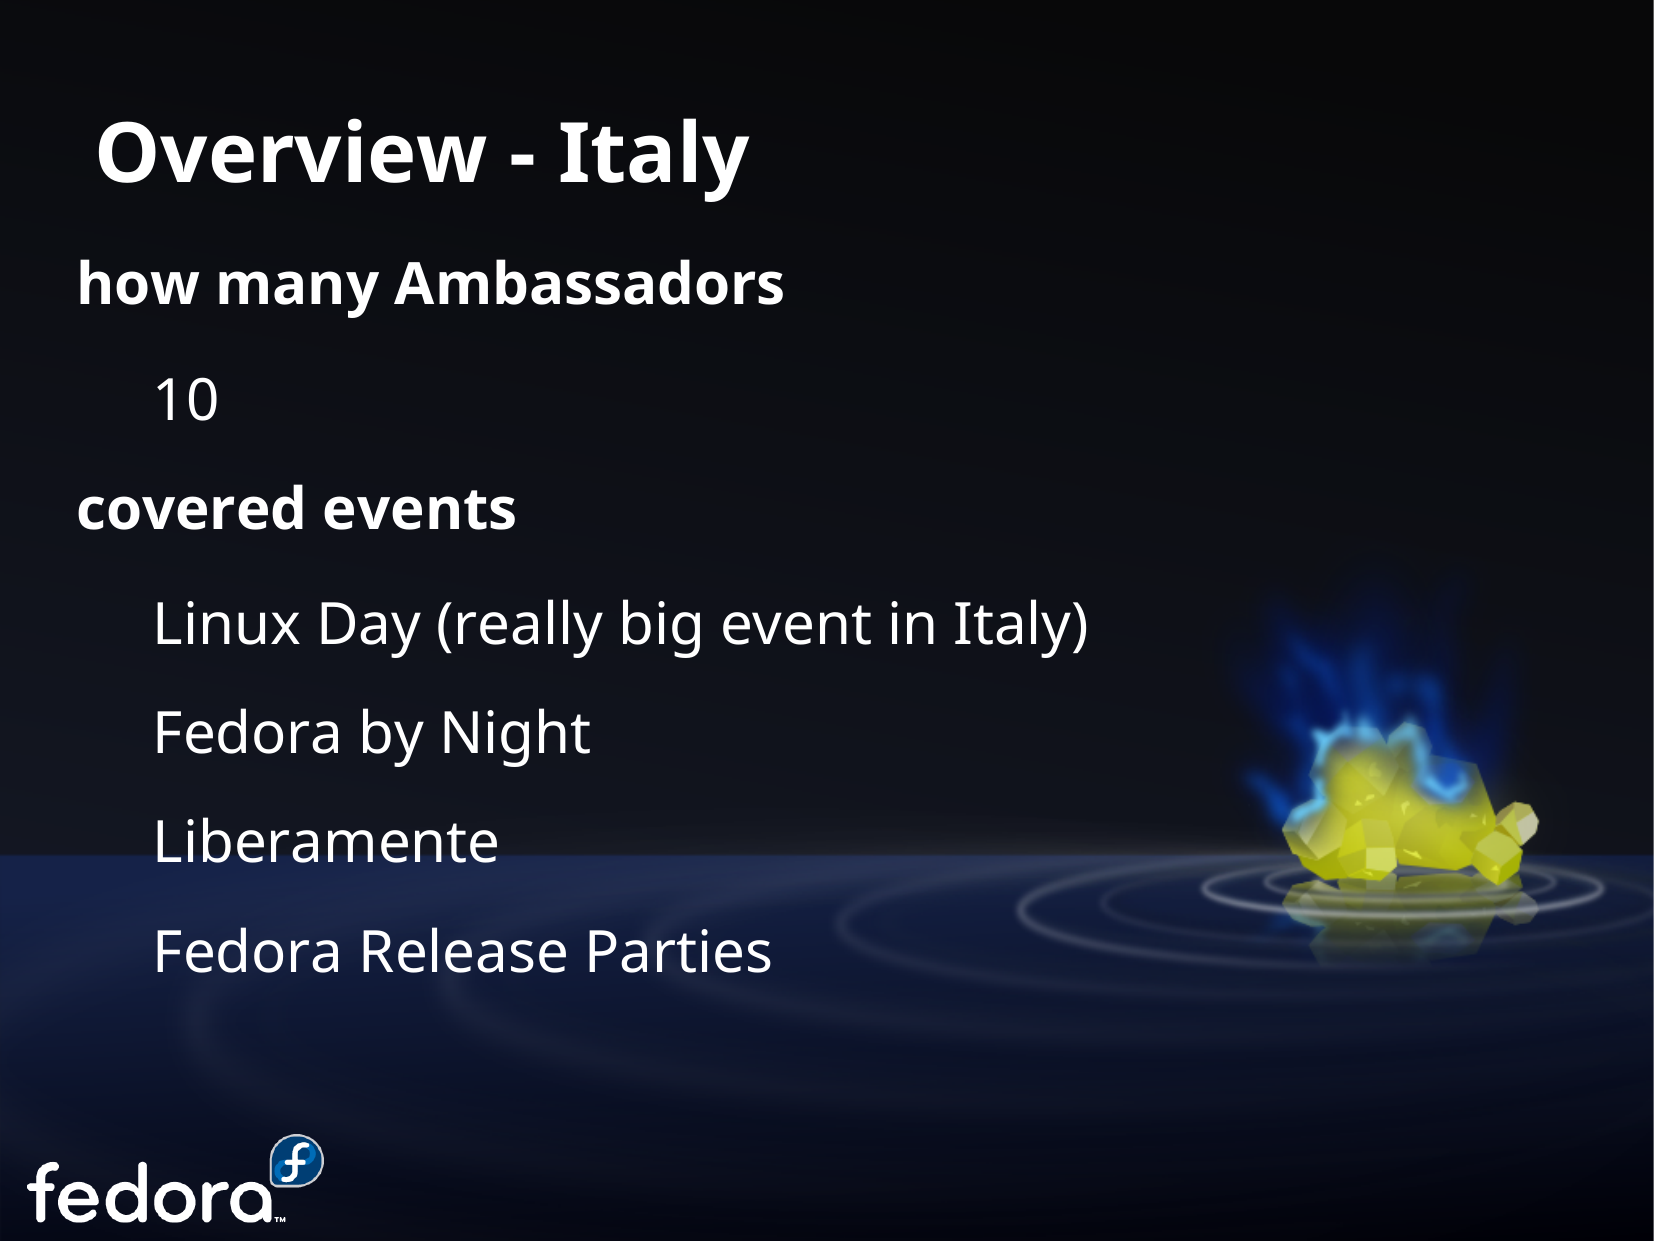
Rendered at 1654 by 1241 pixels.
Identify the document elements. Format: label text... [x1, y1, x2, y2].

title Overview - Italy [59, 88, 1624, 207]
picture [0, 0, 1654, 1241]
list how many Ambassadors 10 covered events Linux Day (really big event in Italy) Fedora by Night Liberamente Fedora Release Parties [59, 236, 1624, 1063]
